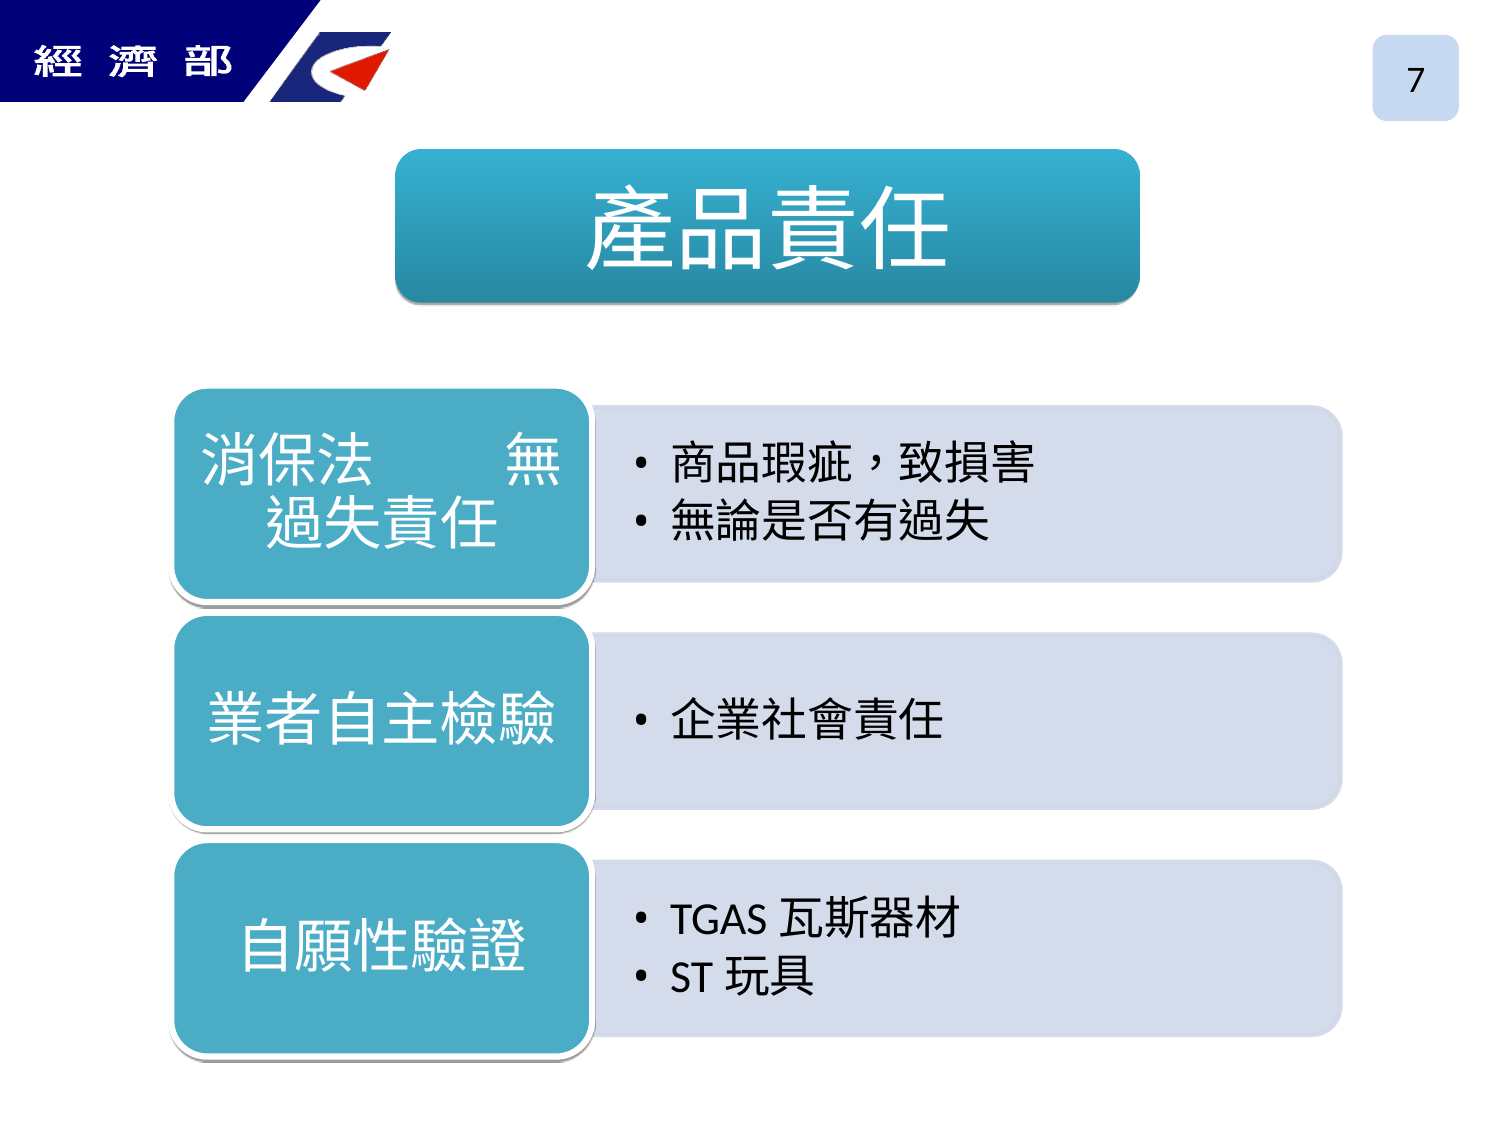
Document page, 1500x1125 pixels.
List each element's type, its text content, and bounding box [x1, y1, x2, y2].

text_box 產品責任 [395, 149, 1140, 303]
text_box 7 [1372, 34, 1459, 122]
text_box [0, 0, 321, 102]
picture [269, 32, 391, 102]
text_box 消保法 無過失責任 [171, 385, 593, 603]
text_box 業者自主檢驗 [171, 612, 593, 830]
text_box TGAS瓦斯器材 ST玩具 [592, 861, 1341, 1036]
text_box 企業社會責任 [592, 634, 1341, 808]
text_box 商品瑕疵，致損害 無論是否有過失 [592, 407, 1341, 581]
text_box 自願性驗證 [171, 840, 593, 1057]
